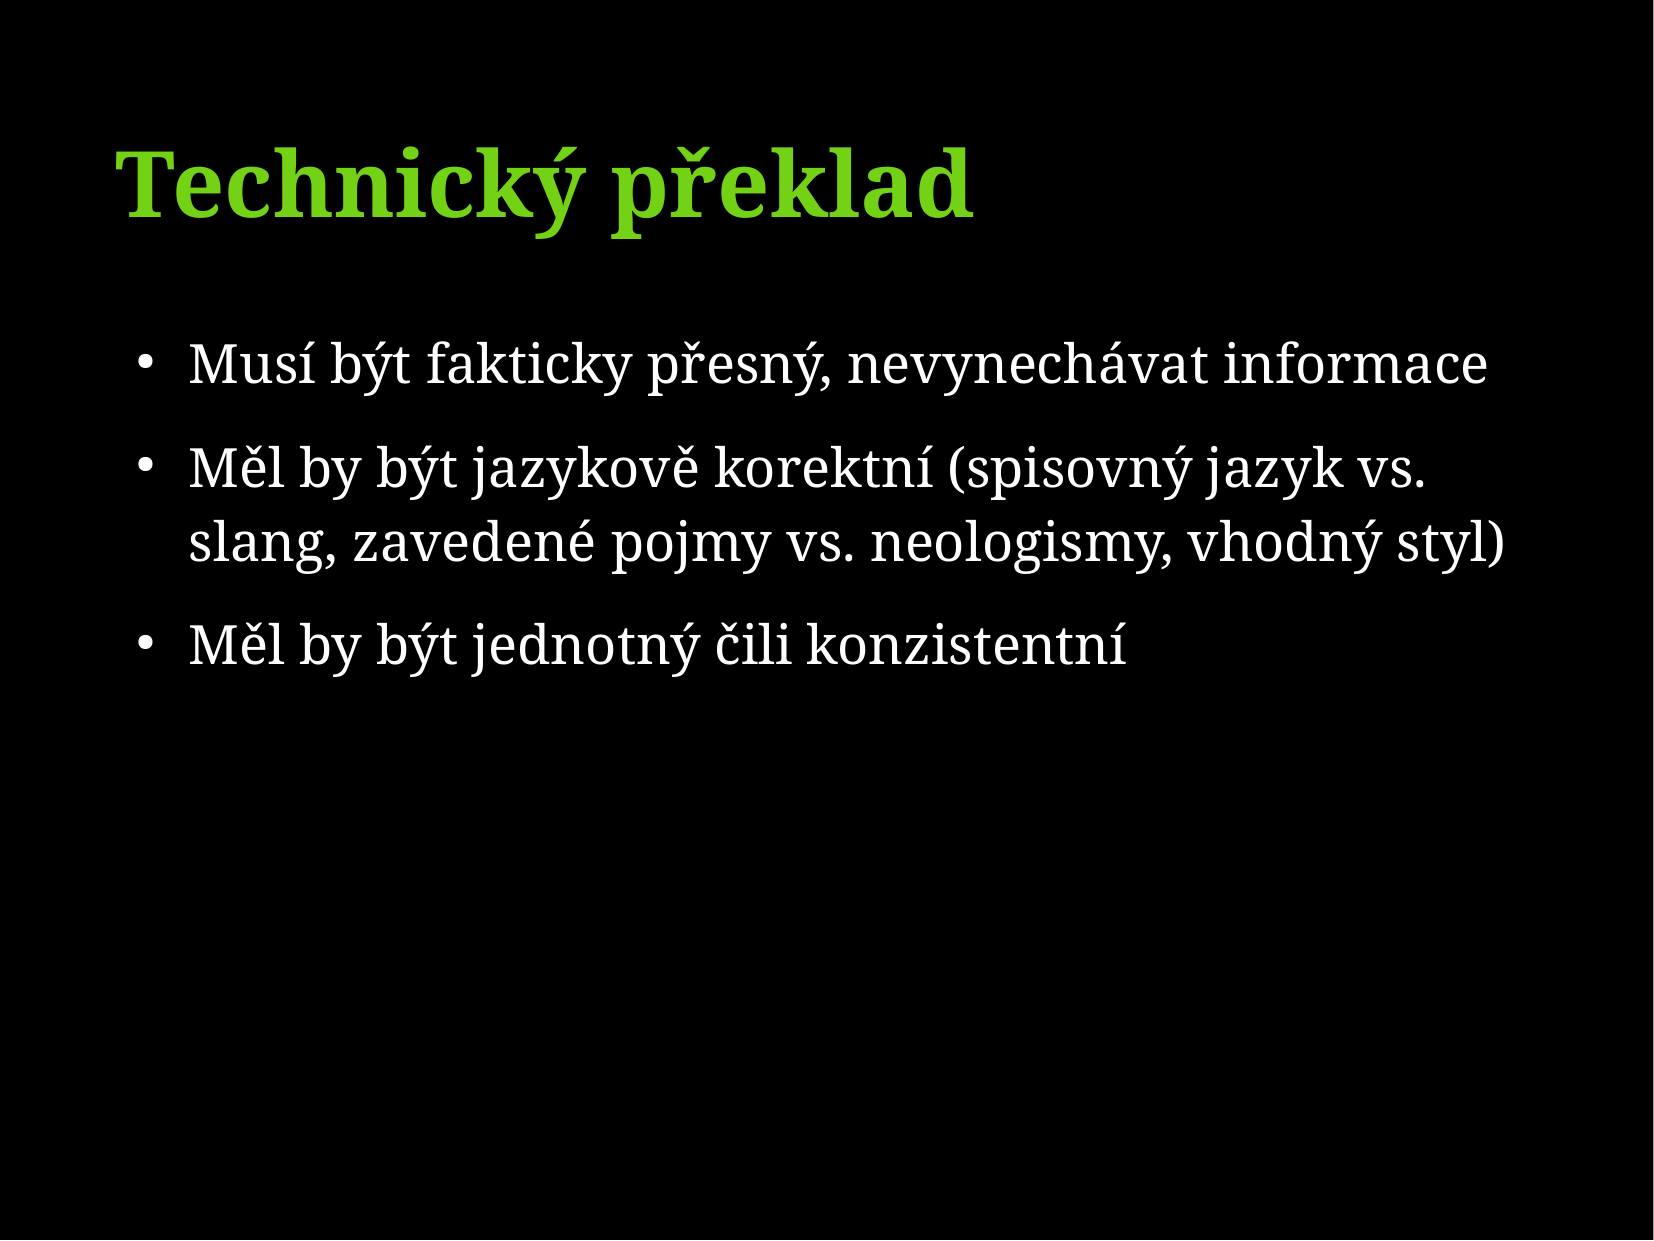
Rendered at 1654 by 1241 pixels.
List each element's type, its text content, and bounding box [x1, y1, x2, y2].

title Technický překlad [115, 78, 1539, 287]
list Musí být fakticky přesný, nevynechávat informace Měl by být jazykově korektní (spisovný jazyk vs. slang, zavedené pojmy vs. neologismy, vhodný styl) Měl by být jednotný čili konzistentní [118, 325, 1536, 1145]
